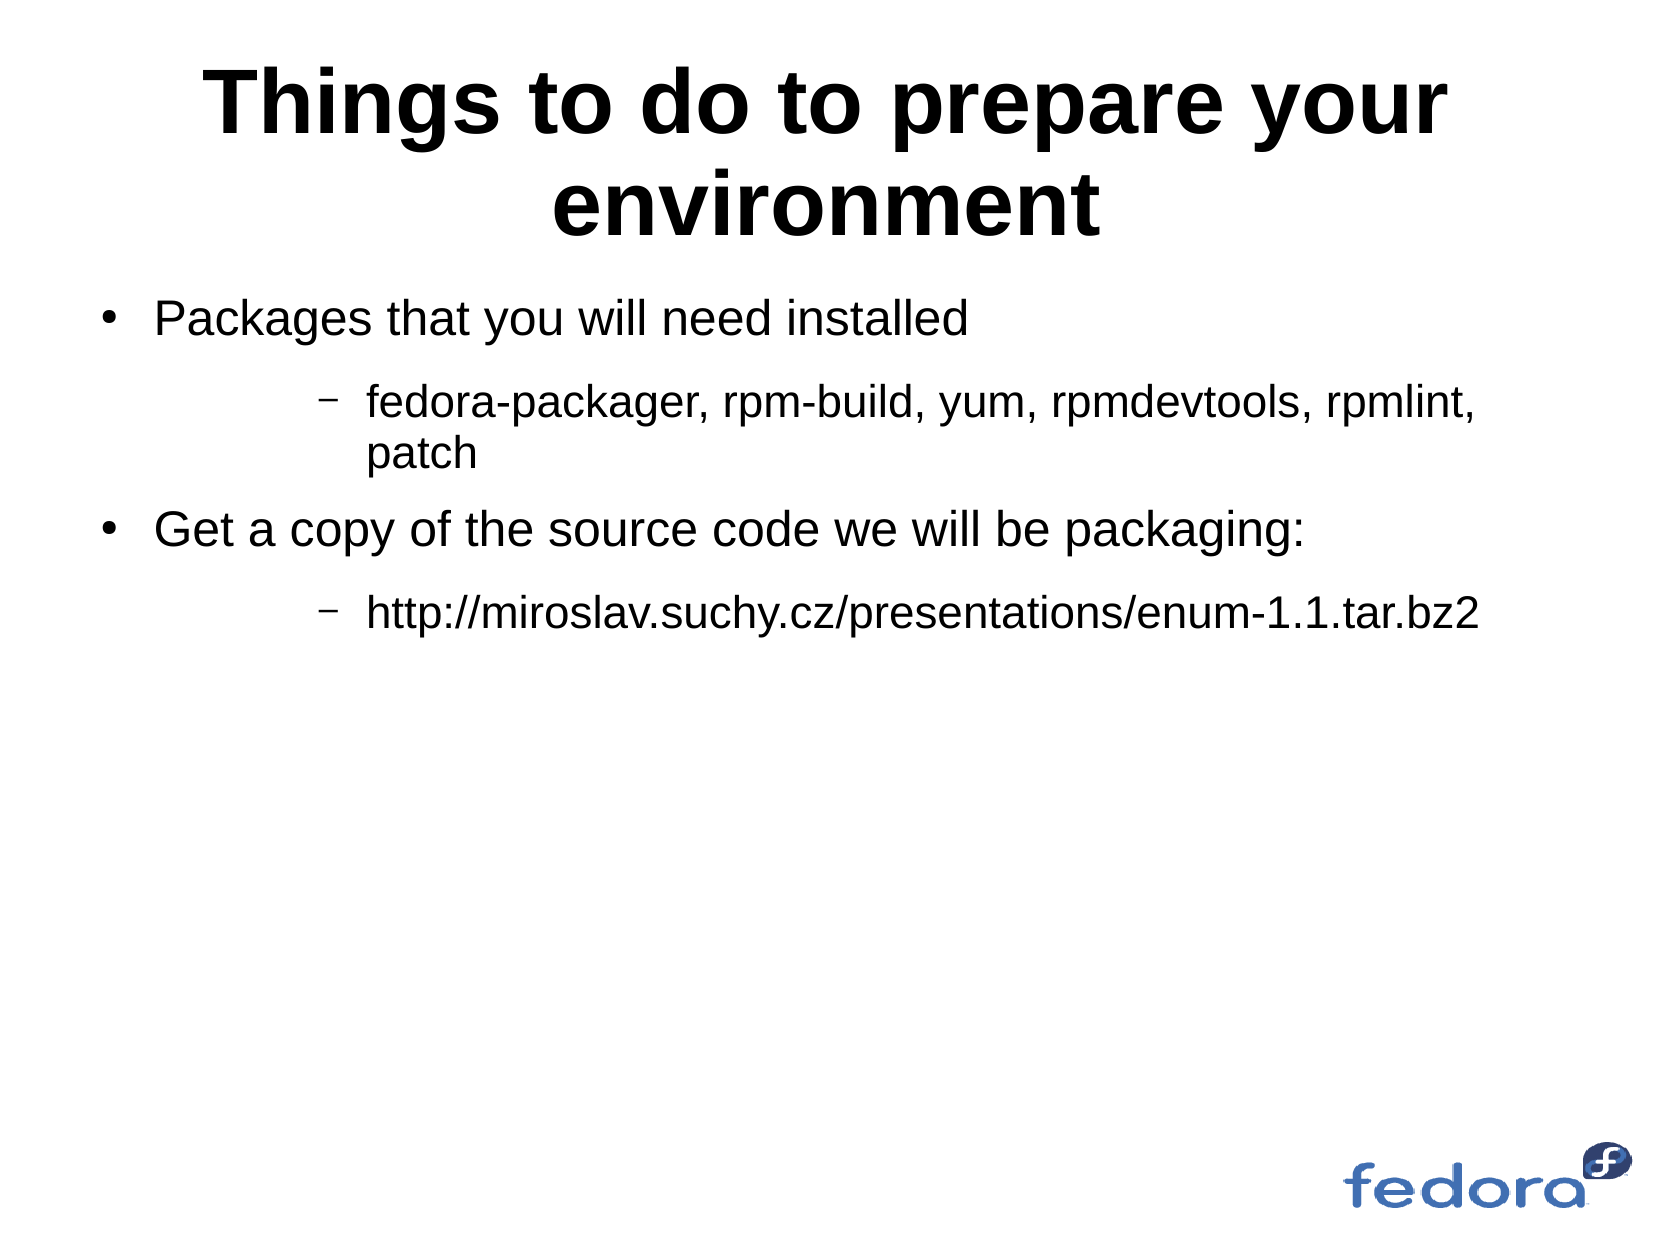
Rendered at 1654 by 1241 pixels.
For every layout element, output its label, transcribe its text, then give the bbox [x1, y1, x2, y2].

title Things to do to prepare your environment [82, 49, 1571, 257]
picture [1332, 1124, 1651, 1227]
list Packages that you will need installed fedora-packager, rpm-build, yum, rpmdevtools, rpmlint, patch Get a copy of the source code we will be packaging: http://miroslav.suchy.cz/presentations/enum-1.1.tar.bz2 [82, 290, 1571, 1109]
